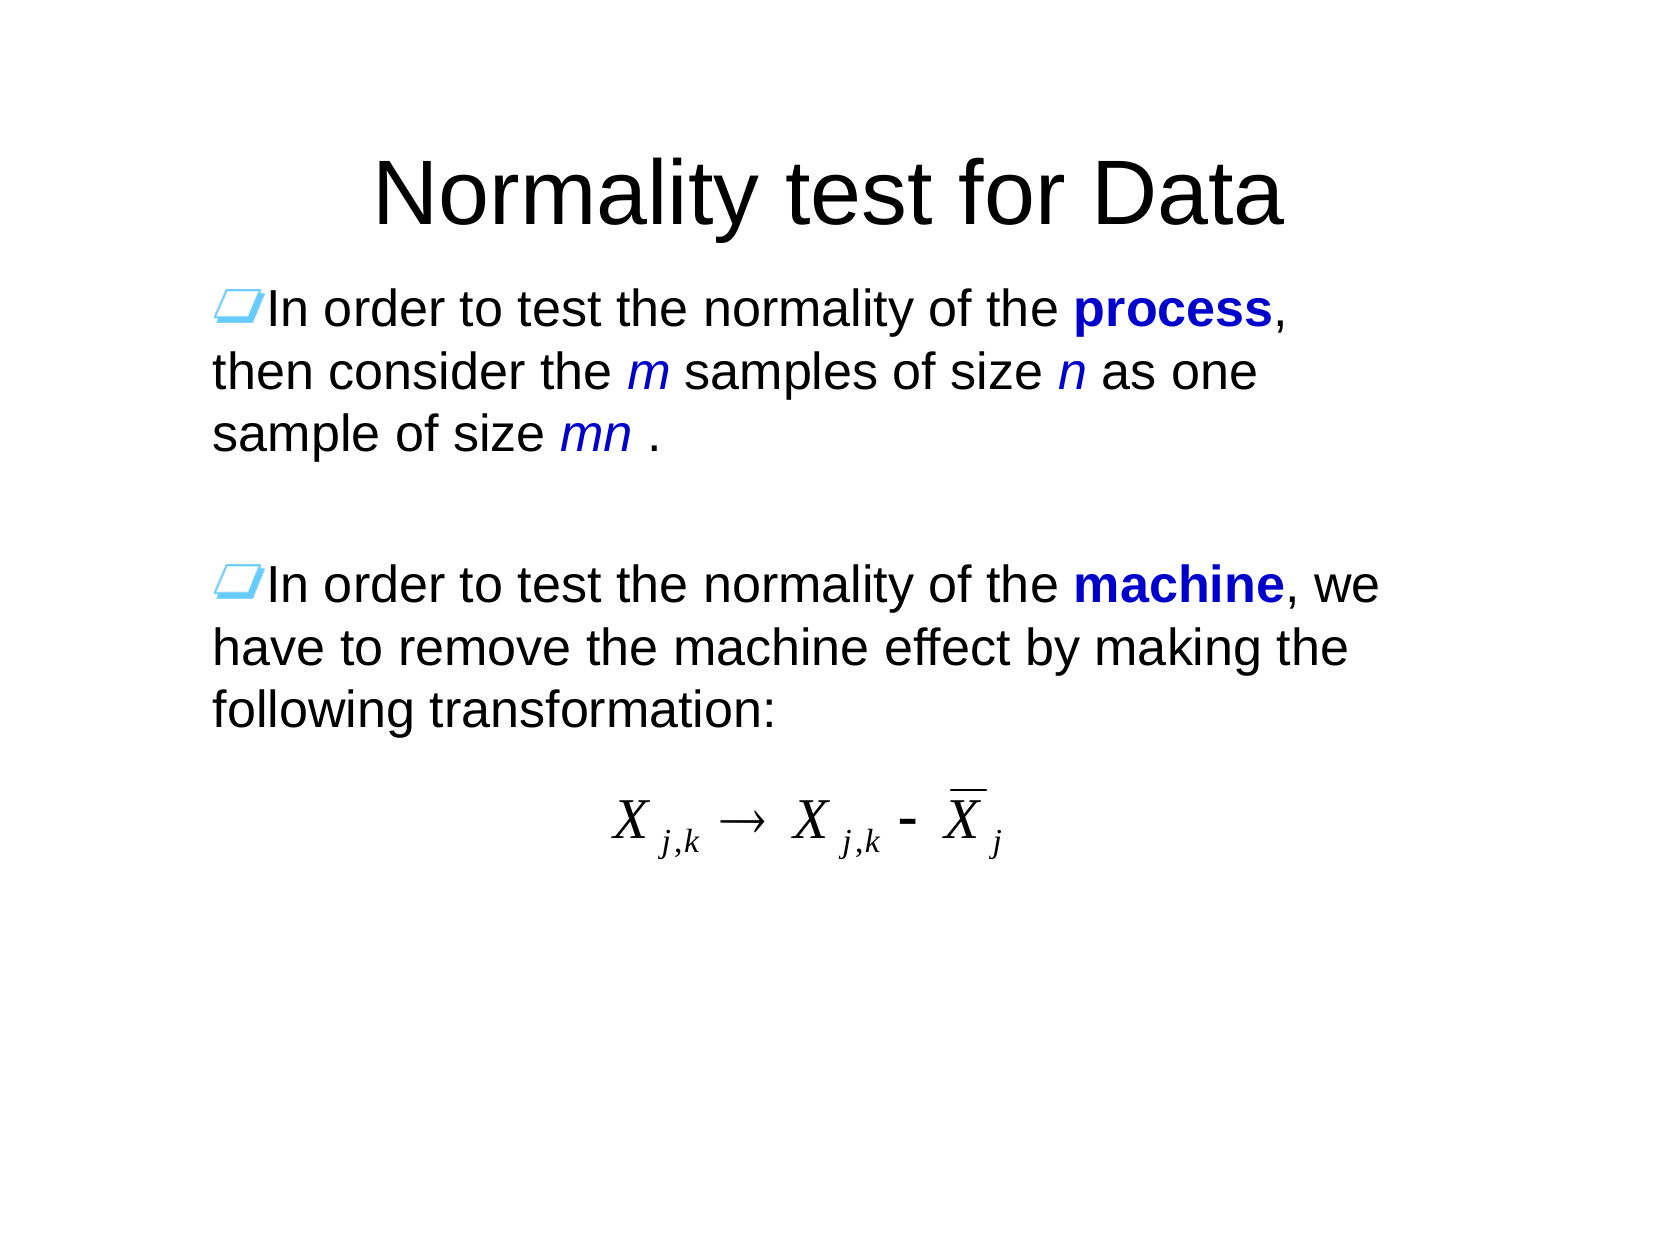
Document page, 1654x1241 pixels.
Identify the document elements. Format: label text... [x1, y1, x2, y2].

text_box [600, 776, 1014, 873]
list In order to test the normality of the process, then consider the m samples of size n as one sample of size mn . In order to test the normality of the machine, we have to remove the machine effect by making the following transformation: [198, 267, 1404, 1010]
title Normality test for Data [81, 125, 1544, 251]
